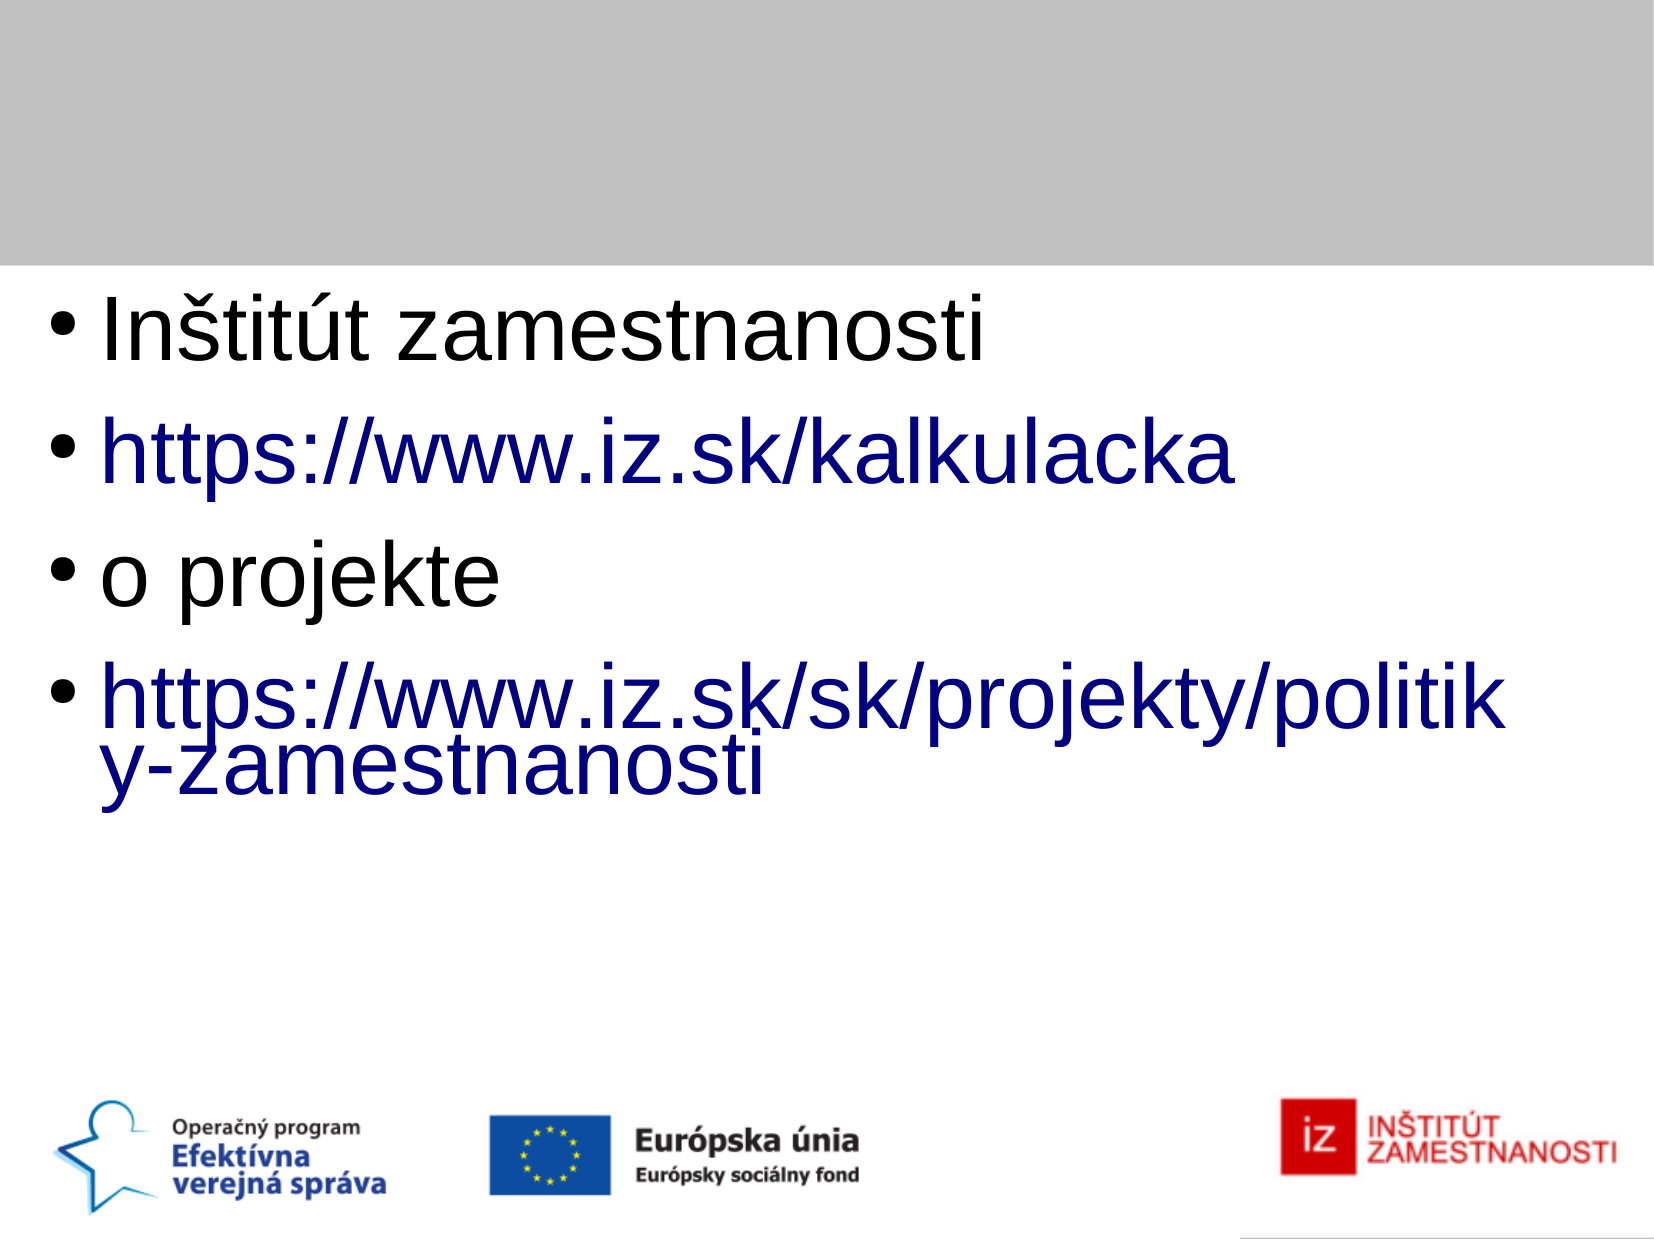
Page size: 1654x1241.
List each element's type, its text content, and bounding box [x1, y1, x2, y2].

picture [1240, 1033, 1654, 1241]
picture [29, 1077, 886, 1241]
list Inštitút zamestnanosti https://www.iz.sk/kalkulacka o projekte https://www.iz.sk/sk/projekty/politiky-zamestnanosti [29, 295, 1533, 1077]
